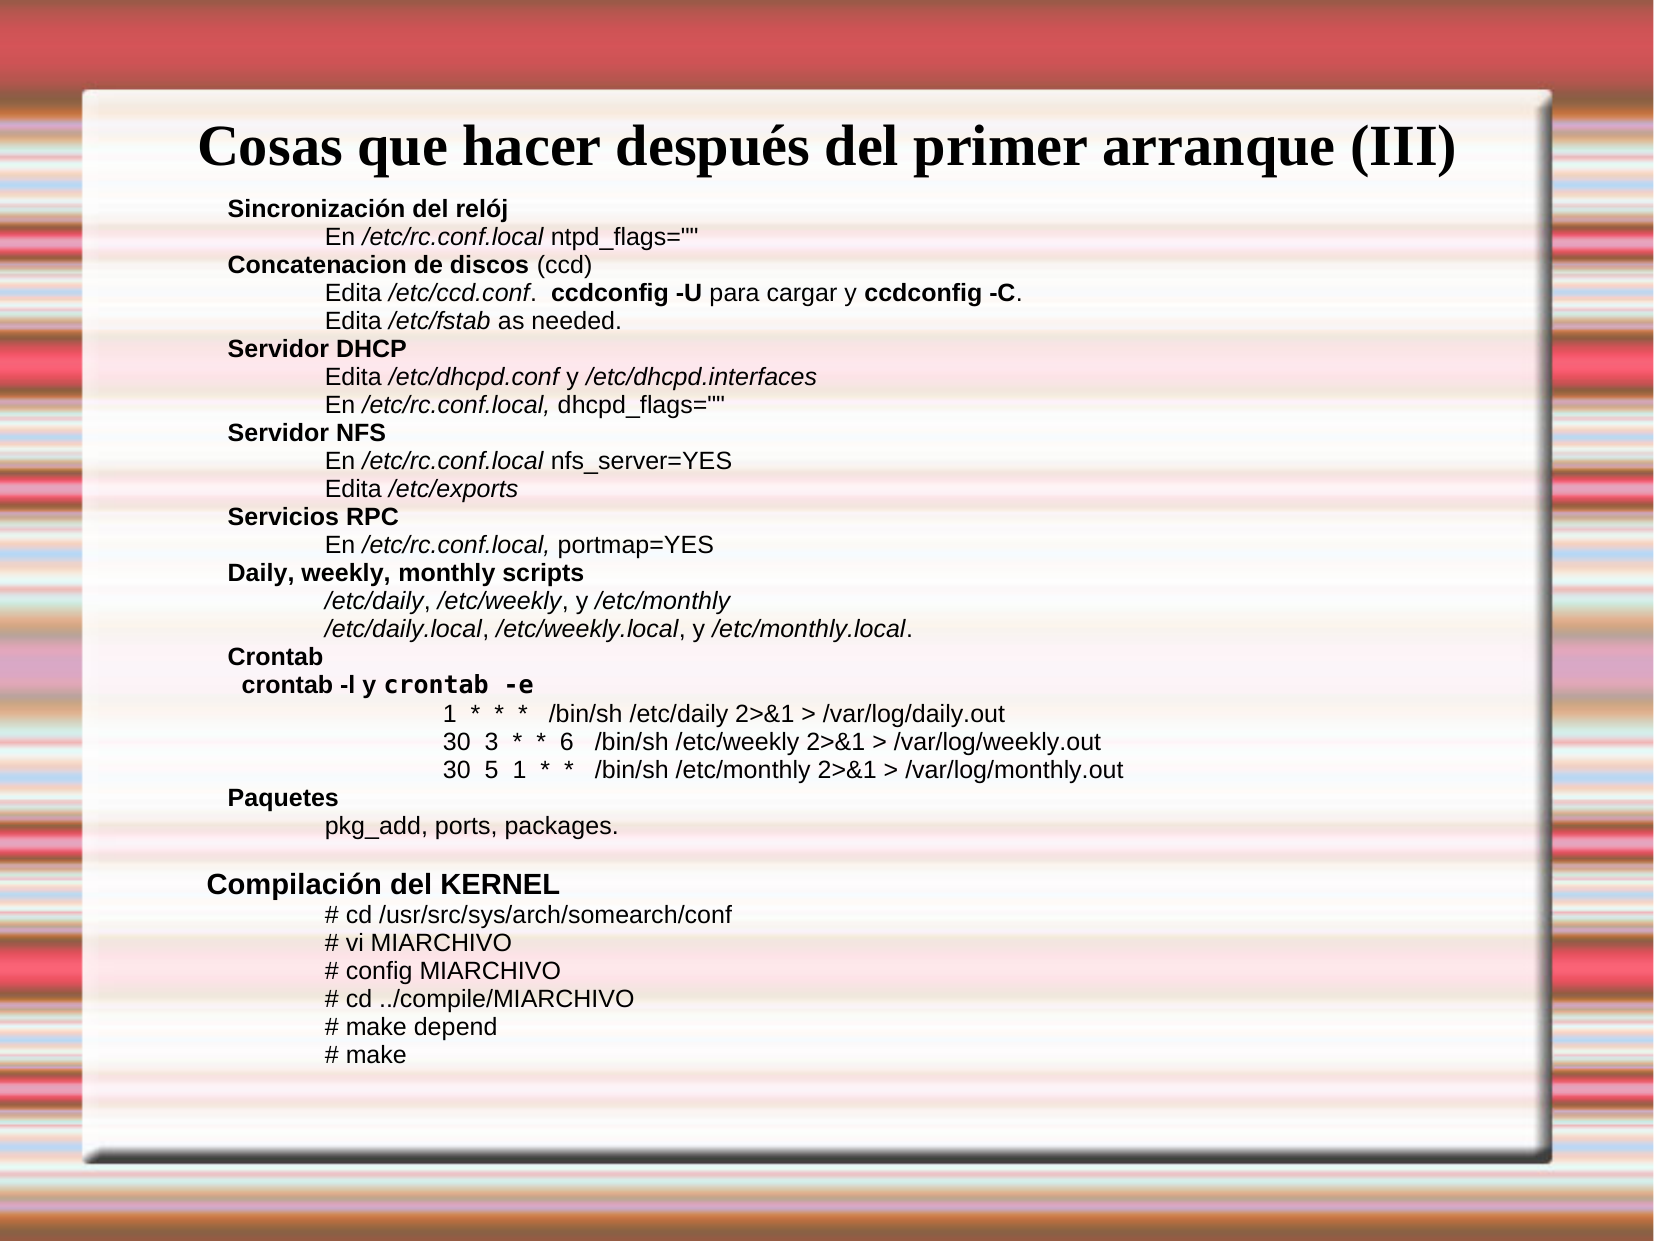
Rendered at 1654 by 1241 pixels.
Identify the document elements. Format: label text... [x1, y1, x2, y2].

text_box [88, 88, 1536, 1152]
picture [0, 0, 1654, 1241]
text_box Sincronización del relój En /etc/rc.conf.local ntpd_flags="" Concatenacion de discos (ccd) Edita /etc/ccd.conf. ccdconfig -U para cargar y ccdconfig -C. Edita /etc/fstab as needed. Servidor DHCP Edita /etc/dhcpd.conf y /etc/dhcpd.interfaces En /etc/rc.conf.local, dhcpd_flags="" Servidor NFS En /etc/rc.conf.local nfs_server=YES Edita /etc/exports Servicios RPC En /etc/rc.conf.local, portmap=YES Daily, weekly, monthly scripts /etc/daily, /etc/weekly, y /etc/monthly /etc/daily.local, /etc/weekly.local, y /etc/monthly.local. Crontab crontab -l y crontab -e 1 * * * /bin/sh /etc/daily 2>&1 > /var/log/daily.out 30 3 * * 6 /bin/sh /etc/weekly 2>&1 > /var/log/weekly.out 30 5 1 * * /bin/sh /etc/monthly 2>&1 > /var/log/monthly.out Paquetes pkg_add, ports, packages. Compilación del KERNEL # cd /usr/src/sys/arch/somearch/conf # vi MIARCHIVO # config MIARCHIVO # cd ../compile/MIARCHIVO # make depend # make [206, 194, 1506, 1182]
title Cosas que hacer después del primer arranque (III) [121, 102, 1534, 190]
